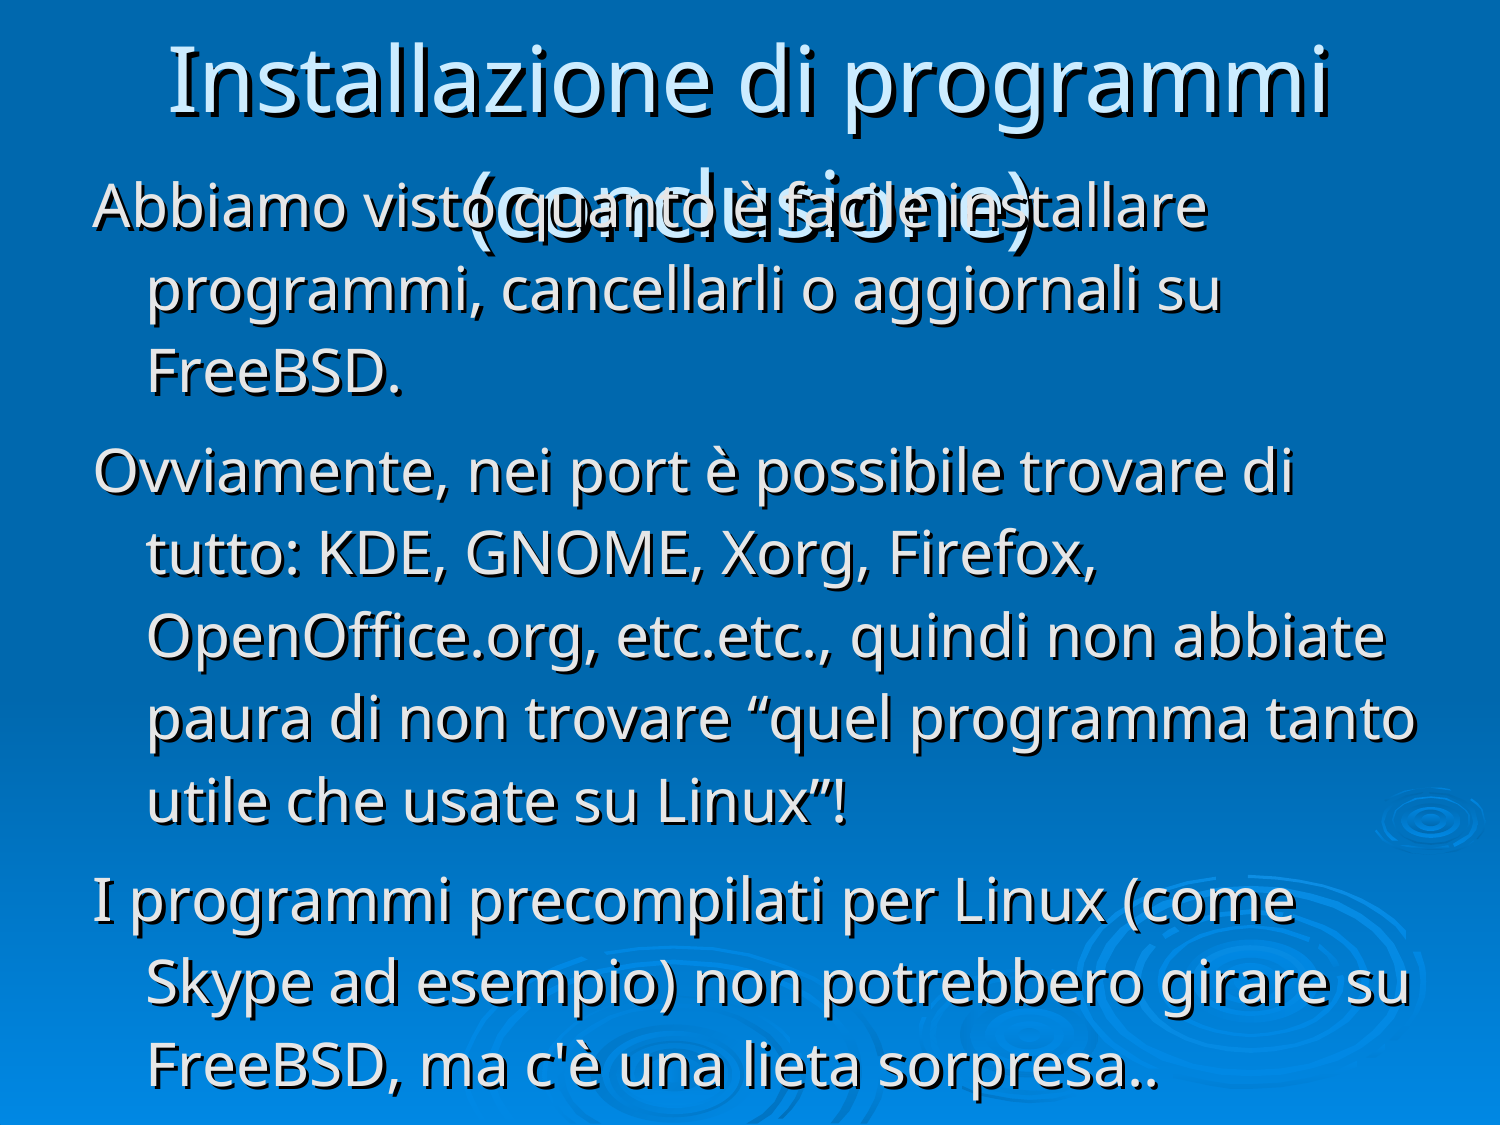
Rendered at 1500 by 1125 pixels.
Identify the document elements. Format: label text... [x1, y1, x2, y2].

title Installazione di programmi (conclusione) [75, 21, 1426, 251]
subtitle Abbiamo visto quanto è facile installare programmi, cancellarli o aggiornali su FreeBSD. Ovviamente, nei port è possibile trovare di tutto: KDE, GNOME, Xorg, Firefox, OpenOffice.org, etc.etc., quindi non abbiate paura di non trovare “quel programma tanto utile che usate su Linux”! I programmi precompilati per Linux (come Skype ad esempio) non potrebbero girare su FreeBSD, ma c'è una lieta sorpresa.. [75, 251, 1426, 1016]
